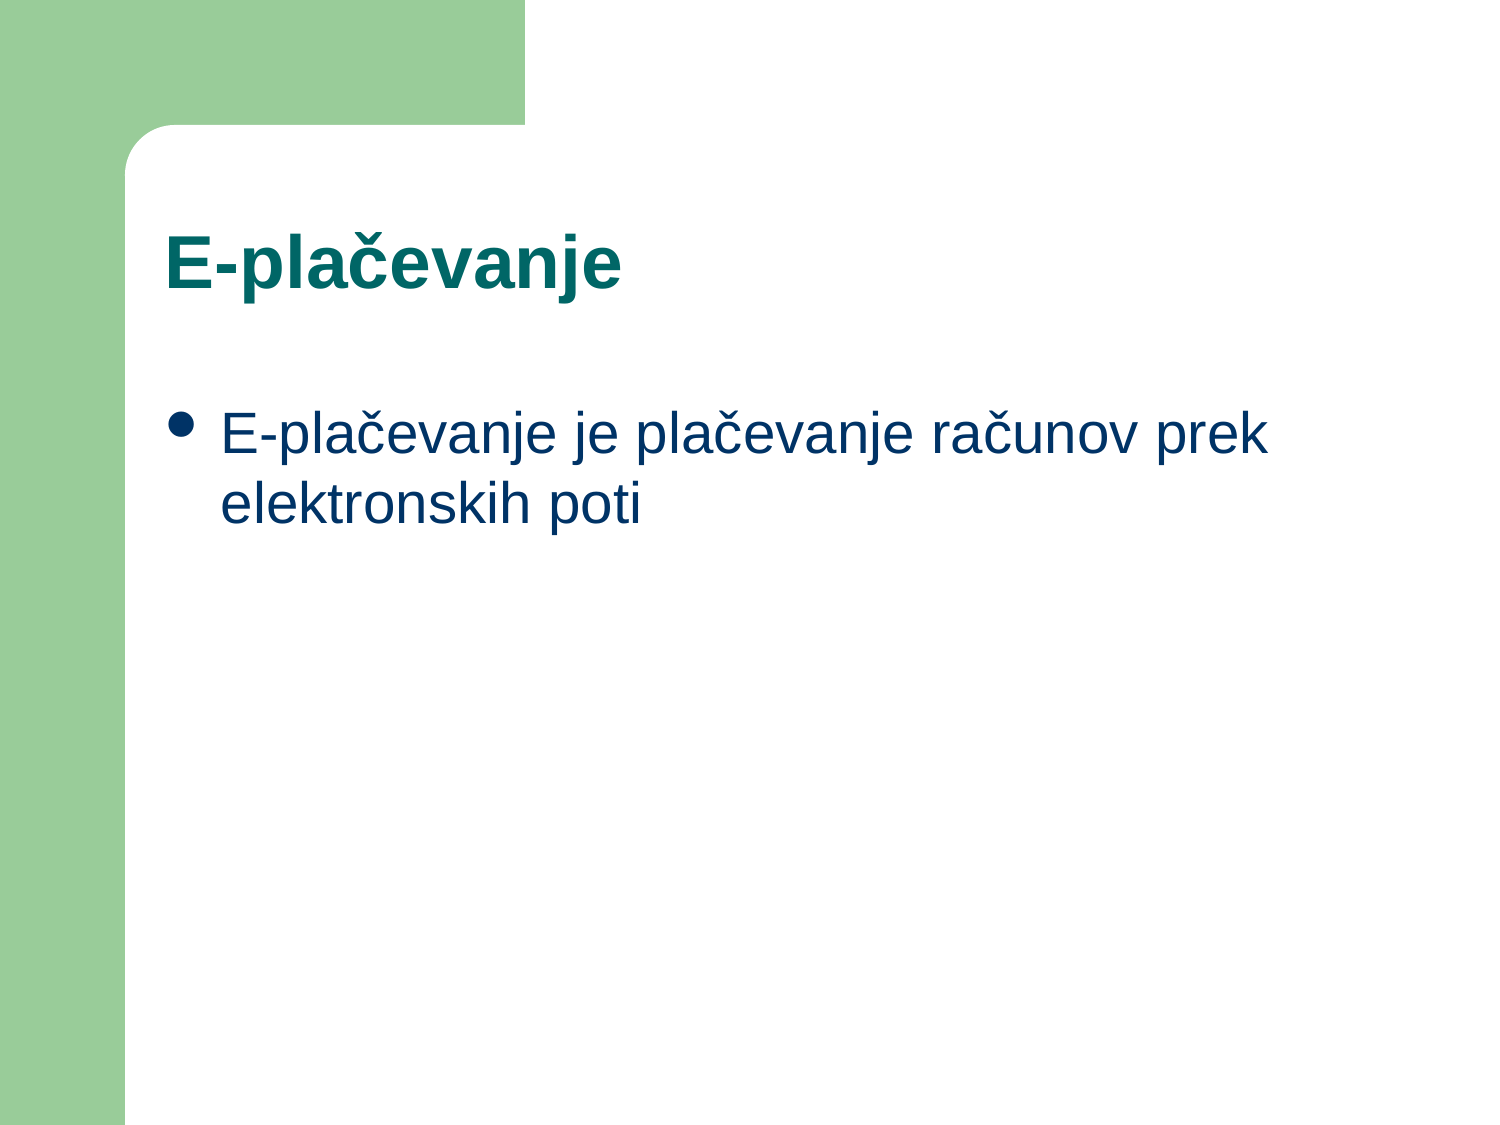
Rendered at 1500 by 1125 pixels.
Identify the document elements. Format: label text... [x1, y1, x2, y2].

title E-plačevanje [149, 124, 1463, 313]
list E-plačevanje je plačevanje računov prek elektronskih poti [149, 387, 1463, 1000]
